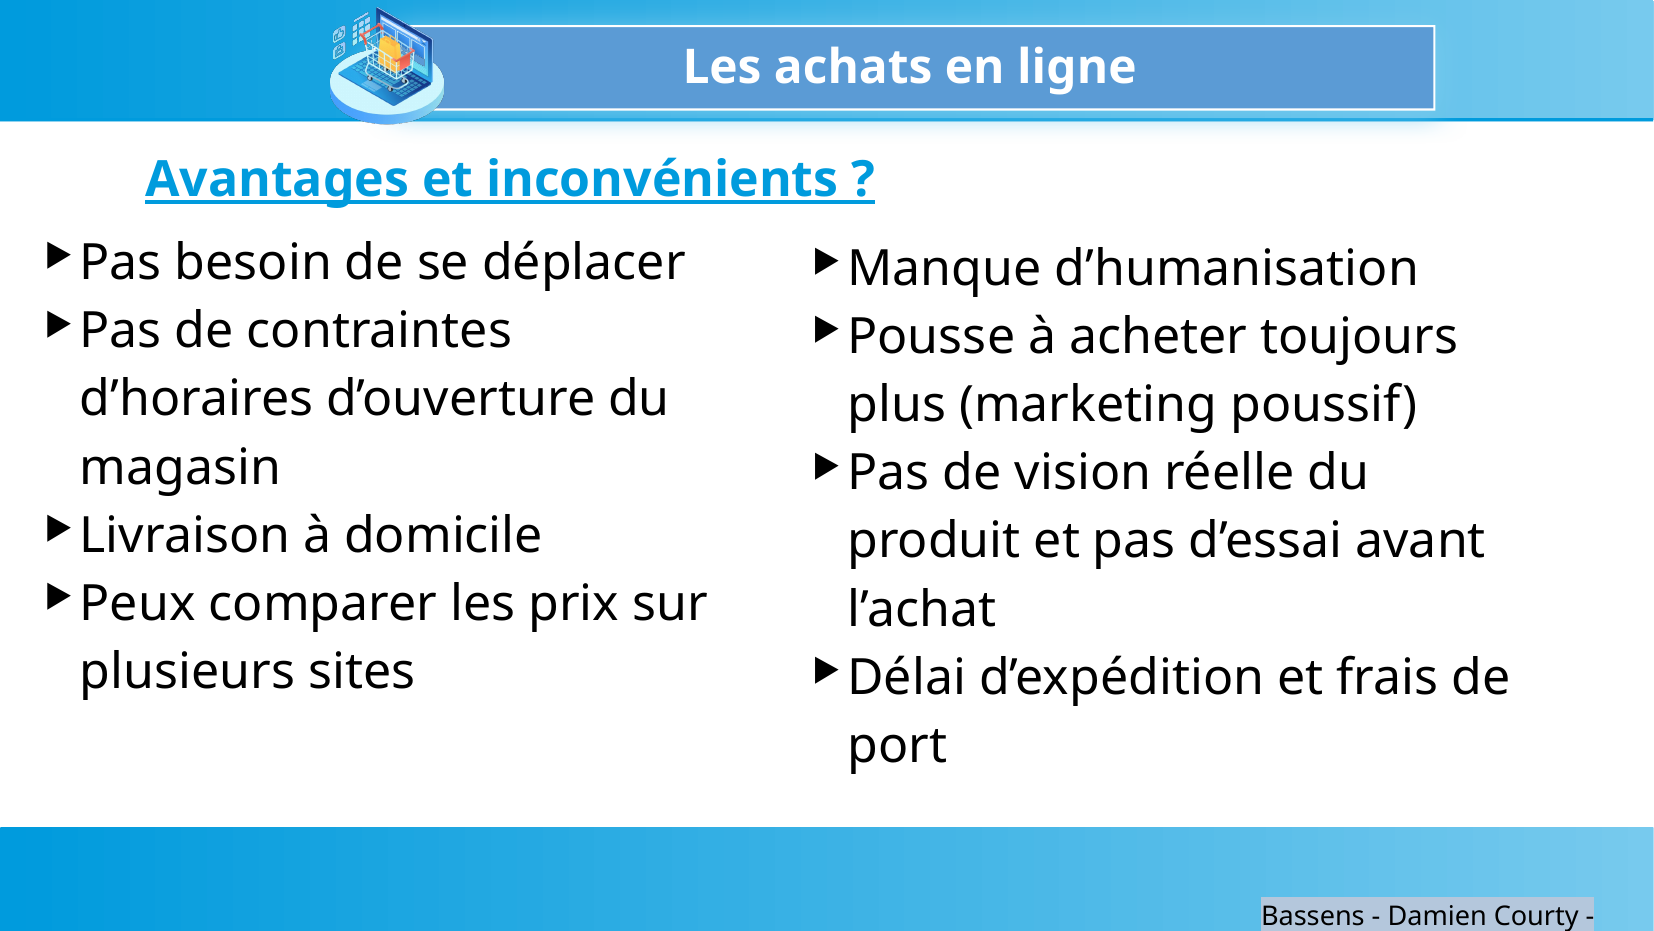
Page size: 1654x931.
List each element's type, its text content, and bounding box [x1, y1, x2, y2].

picture [312, 0, 1439, 139]
text_box Pas besoin de se déplacer Pas de contraintes d’horaires d’ouverture du magasin Livraison à domicile Peux comparer les prix sur plusieurs sites [29, 218, 768, 763]
text_box Manque d’humanisation Pousse à acheter toujours plus (marketing poussif) Pas de vision réelle du produit et pas d’essai avant l’achat Délai d’expédition et frais de port [797, 224, 1536, 768]
text_box Les achats en ligne [460, 26, 1435, 110]
text_box Bassens - Damien Courty - 2024 [1246, 889, 1654, 931]
text_box Avantages et inconvénients ? [130, 135, 916, 252]
